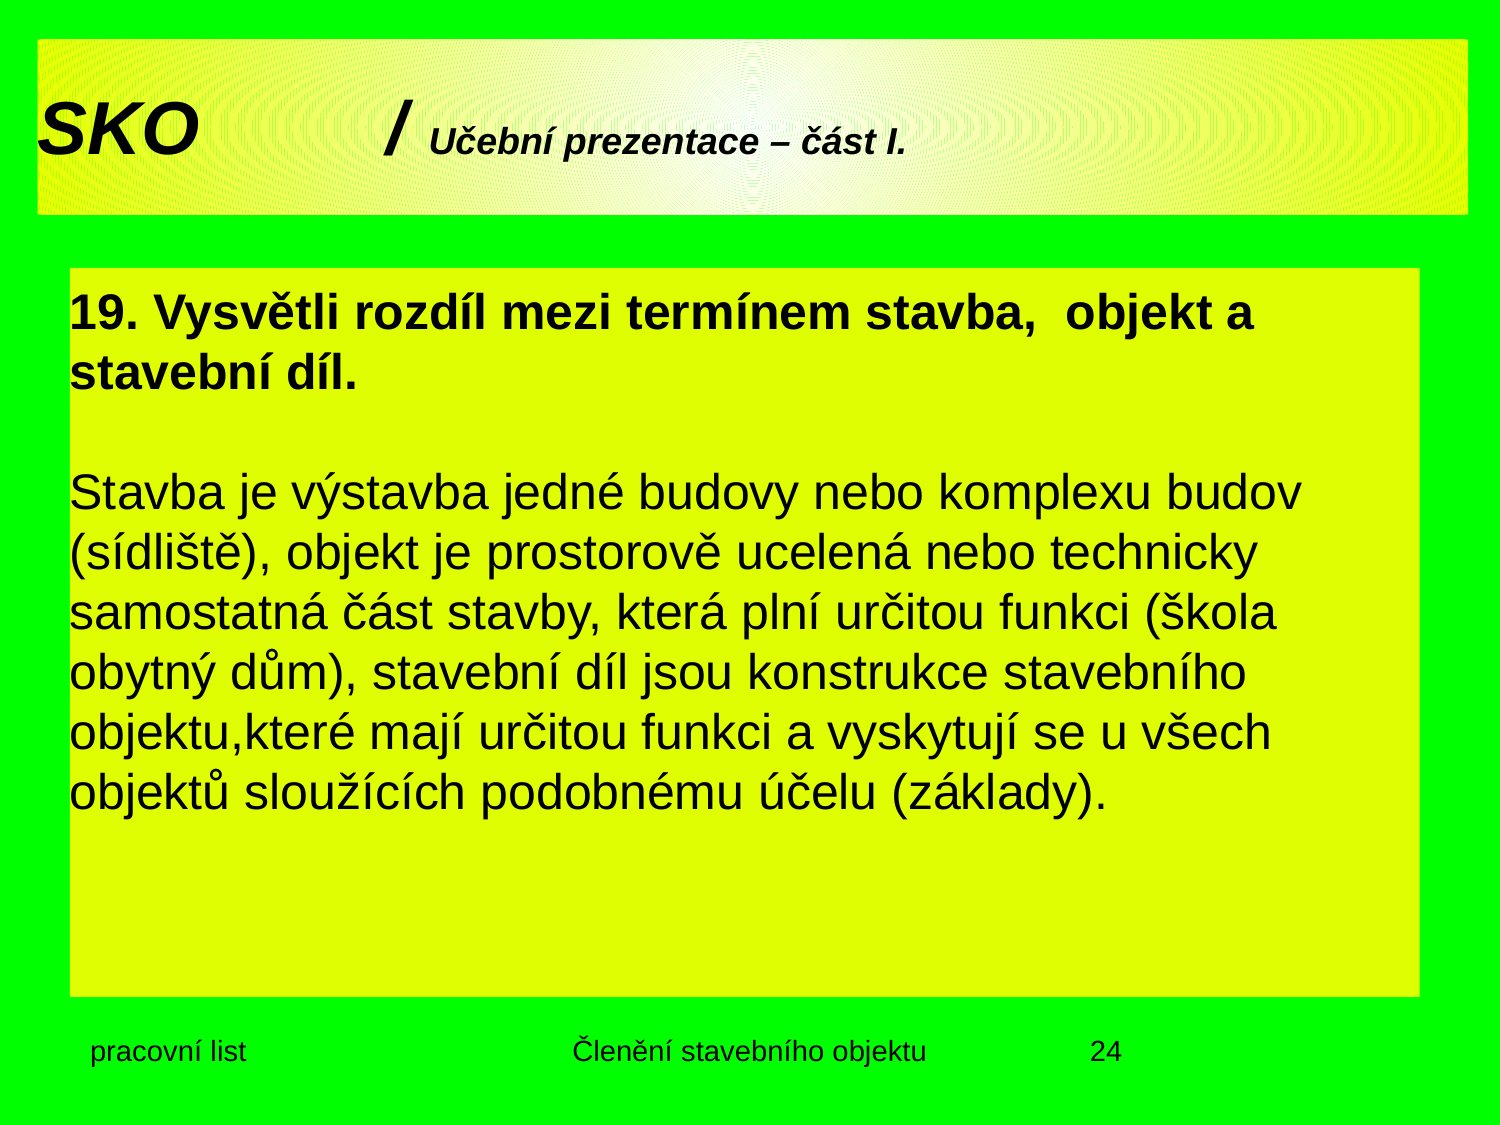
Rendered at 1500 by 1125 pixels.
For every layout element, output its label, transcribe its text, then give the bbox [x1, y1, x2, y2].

text_box pracovní list [75, 1024, 426, 1103]
text_box Členění stavebního objektu [512, 1024, 988, 1103]
text_box SKO / Učební prezentace – část I. [38, 40, 1468, 214]
text_box 19. Vysvětli rozdíl mezi termínem stavba, objekt a stavební díl. Stavba je výstavba jedné budovy nebo komplexu budov (sídliště), objekt je prostorově ucelená nebo technicky samostatná část stavby, která plní určitou funkci (škola obytný dům), stavební díl jsou konstrukce stavebního objektu,které mají určitou funkci a vyskytují se u všech objektů sloužících podobnému účelu (základy). [69, 267, 1420, 997]
text_box [1074, 1024, 1426, 1103]
